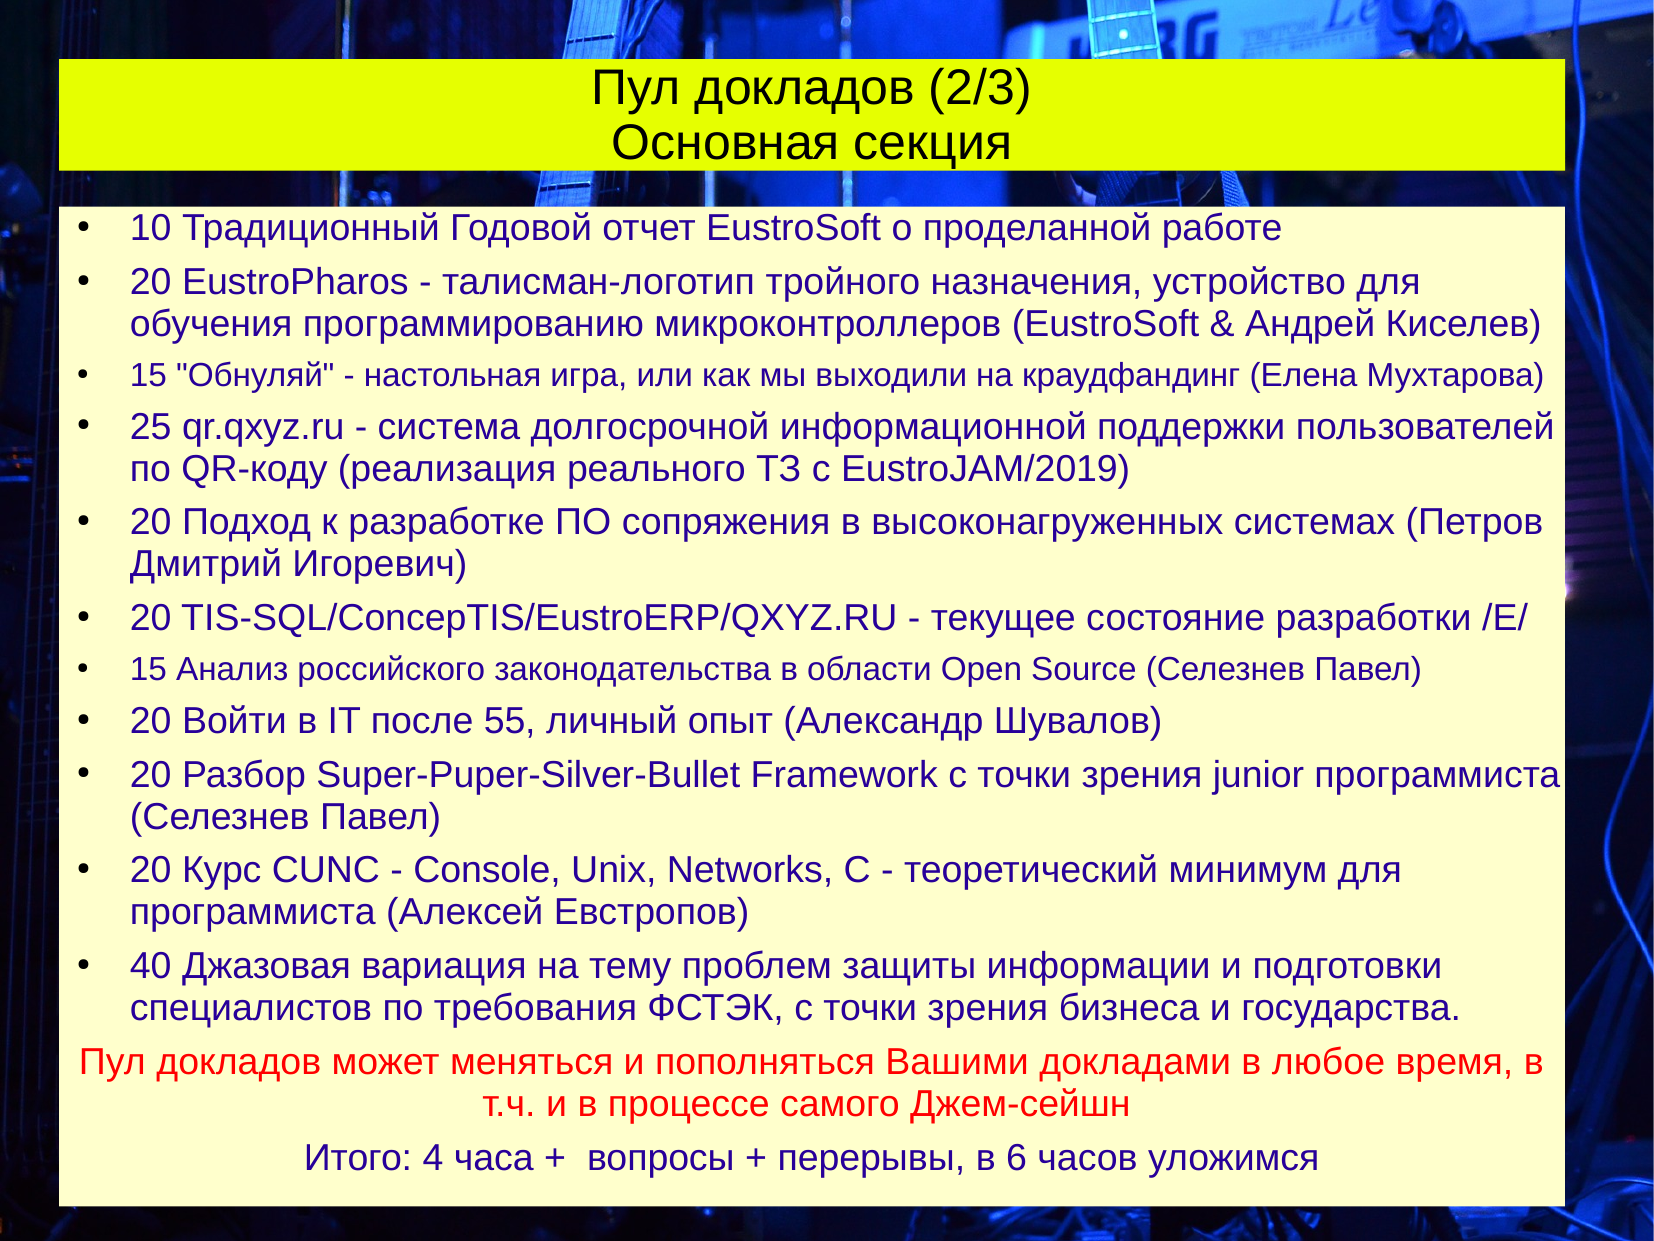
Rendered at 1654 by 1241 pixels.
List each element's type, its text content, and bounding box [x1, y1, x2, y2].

picture [0, 0, 1654, 1241]
list 10 Традиционный Годовой отчет EustroSoft о проделанной работе 20 EustroPharos - талисман-логотип тройного назначения, устройство для обучения программированию микроконтроллеров (EustroSoft & Андрей Киселев) 15 "Обнуляй" - настольная игра, или как мы выходили на краудфандинг (Елена Мухтарова) 25 qr.qxyz.ru - система долгосрочной информационной поддержки пользователей по QR-коду (реализация реального ТЗ с EustroJAM/2019) 20 Подход к разработке ПО сопряжения в высоконагруженных системах (Петров Дмитрий Игоревич) 20 TIS-SQL/ConcepTIS/EustroERP/QXYZ.RU - текущее состояние разработки /Е/ 15 Анализ российского законодательства в области Open Source (Селезнев Павел) 20 Войти в IT после 55, личный опыт (Александр Шувалов) 20 Разбор Super-Puper-Silver-Bullet Framework с точки зрения junior программиста (Селезнев Павел) 20 Курс CUNC - Console, Unix, Networks, C - теоретический минимум для программиста (Алексей Евстропов) 40 Джазовая вариация на тему проблем защиты информации и подготовки специалистов по требования ФСТЭК, с точки зрения бизнеса и государства. Пул докладов может меняться и пополняться Вашими докладами в любое время, в т.ч. и в процессе самого Джем-сейшн Итого: 4 часа + вопросы + перерывы, в 6 часов уложимся [59, 206, 1565, 1207]
title Пул докладов (2/3) Основная секция [59, 59, 1566, 171]
